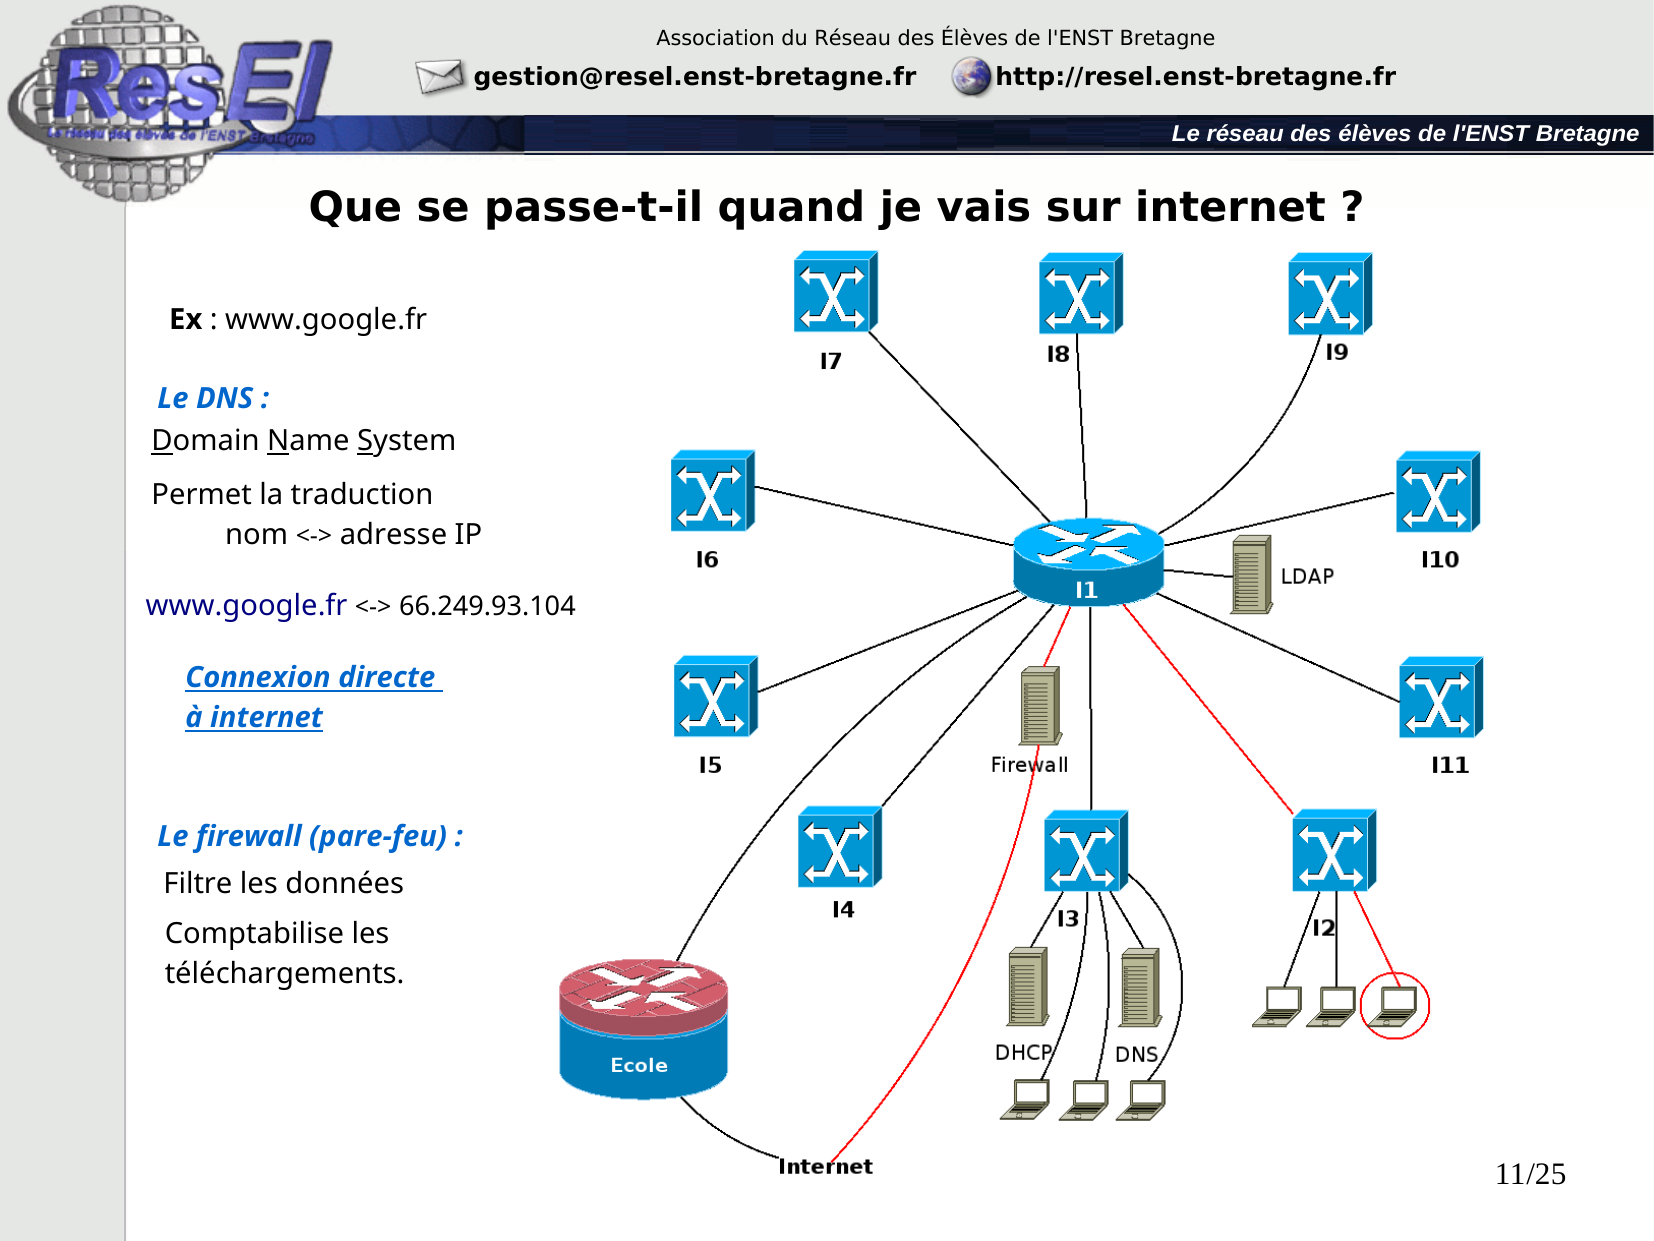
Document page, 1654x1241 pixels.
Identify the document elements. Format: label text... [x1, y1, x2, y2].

picture [1406, 674, 1468, 732]
text_box www.google.fr <-> 66.249.93.104 [145, 584, 645, 621]
text_box Le DNS : [157, 377, 545, 414]
text_box Que se passe-t-il quand je vais sur internet ? [308, 183, 1366, 232]
text_box Ex : www.google.fr [169, 298, 506, 335]
picture [0, 0, 1654, 1241]
text_box Comptabilise les téléchargements. [164, 912, 613, 984]
text_box Filtre les données [163, 861, 575, 898]
text_box Domain Name System [151, 418, 545, 455]
text_box Le firewall (pare-feu) : [157, 814, 673, 851]
picture [801, 268, 864, 327]
picture [545, 250, 1484, 1189]
text_box Connexion directe à internet [185, 656, 519, 729]
text_box Permet la traduction nom <-> adresse IP [151, 473, 545, 546]
